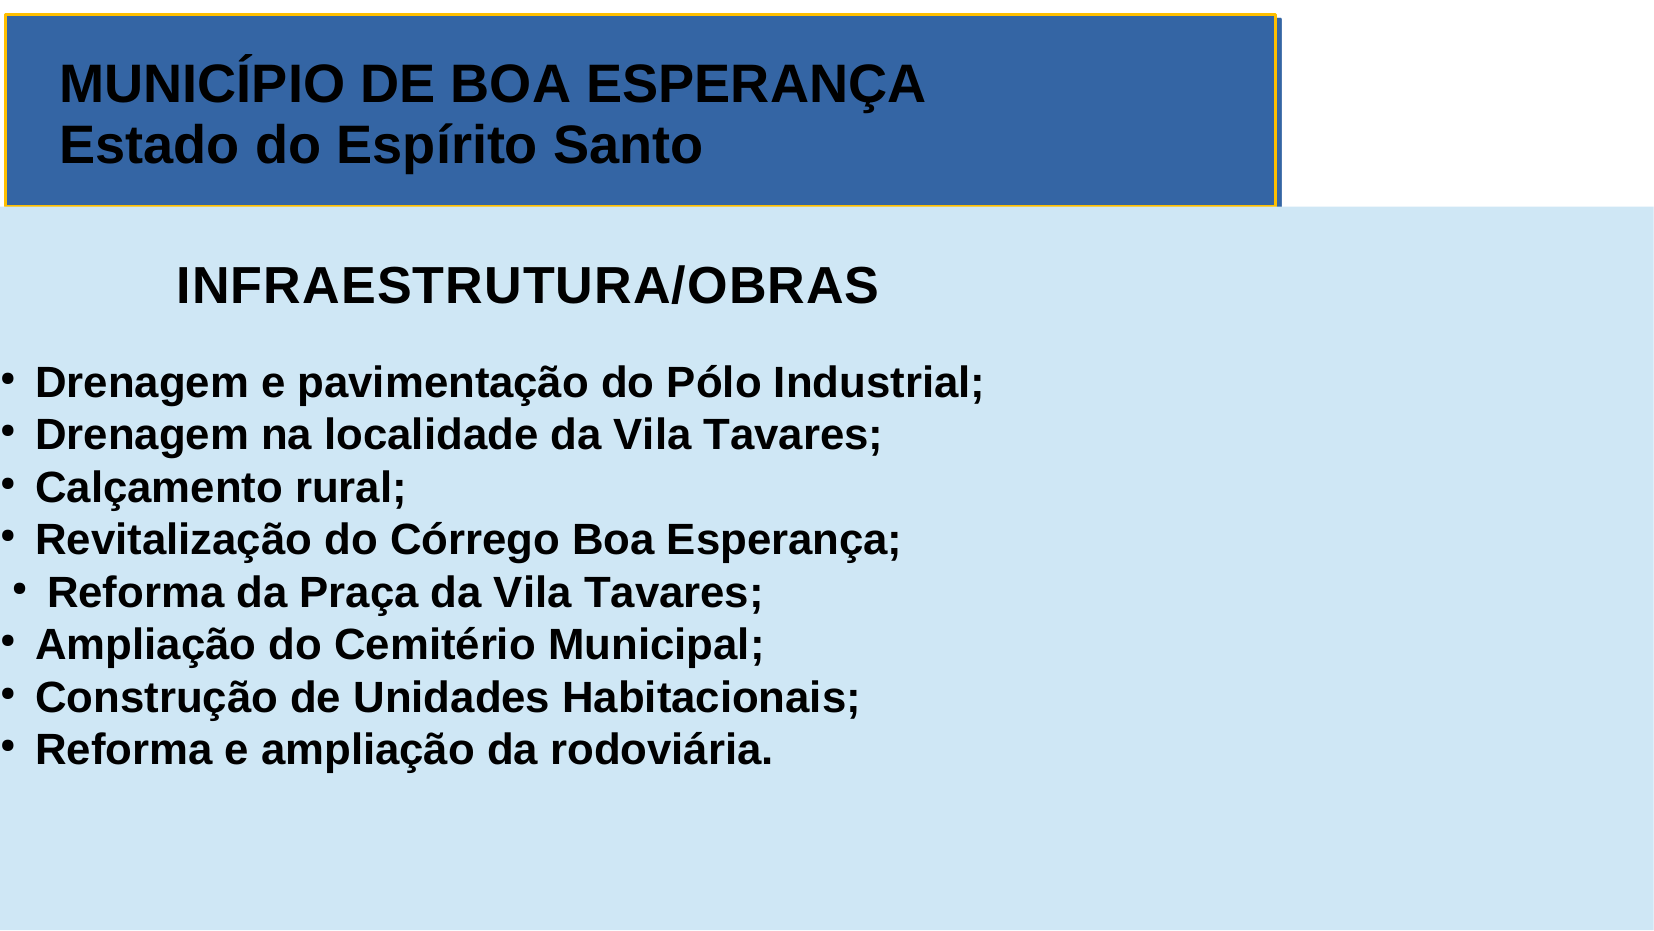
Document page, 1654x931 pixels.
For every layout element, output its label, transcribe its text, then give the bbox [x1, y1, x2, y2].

title MUNICÍPIO DE BOA ESPERANÇA Estado do Espírito Santo [59, 35, 1152, 189]
subtitle INFRAESTRUTURA/OBRAS Drenagem e pavimentação do Pólo Industrial; Drenagem na localidade da Vila Tavares; Calçamento rural; Revitalização do Córrego Boa Esperança; Reforma da Praça da Vila Tavares; Ampliação do Cemitério Municipal; Construção de Unidades Habitacionais; Reforma e ampliação da rodoviária. [0, 206, 1654, 931]
